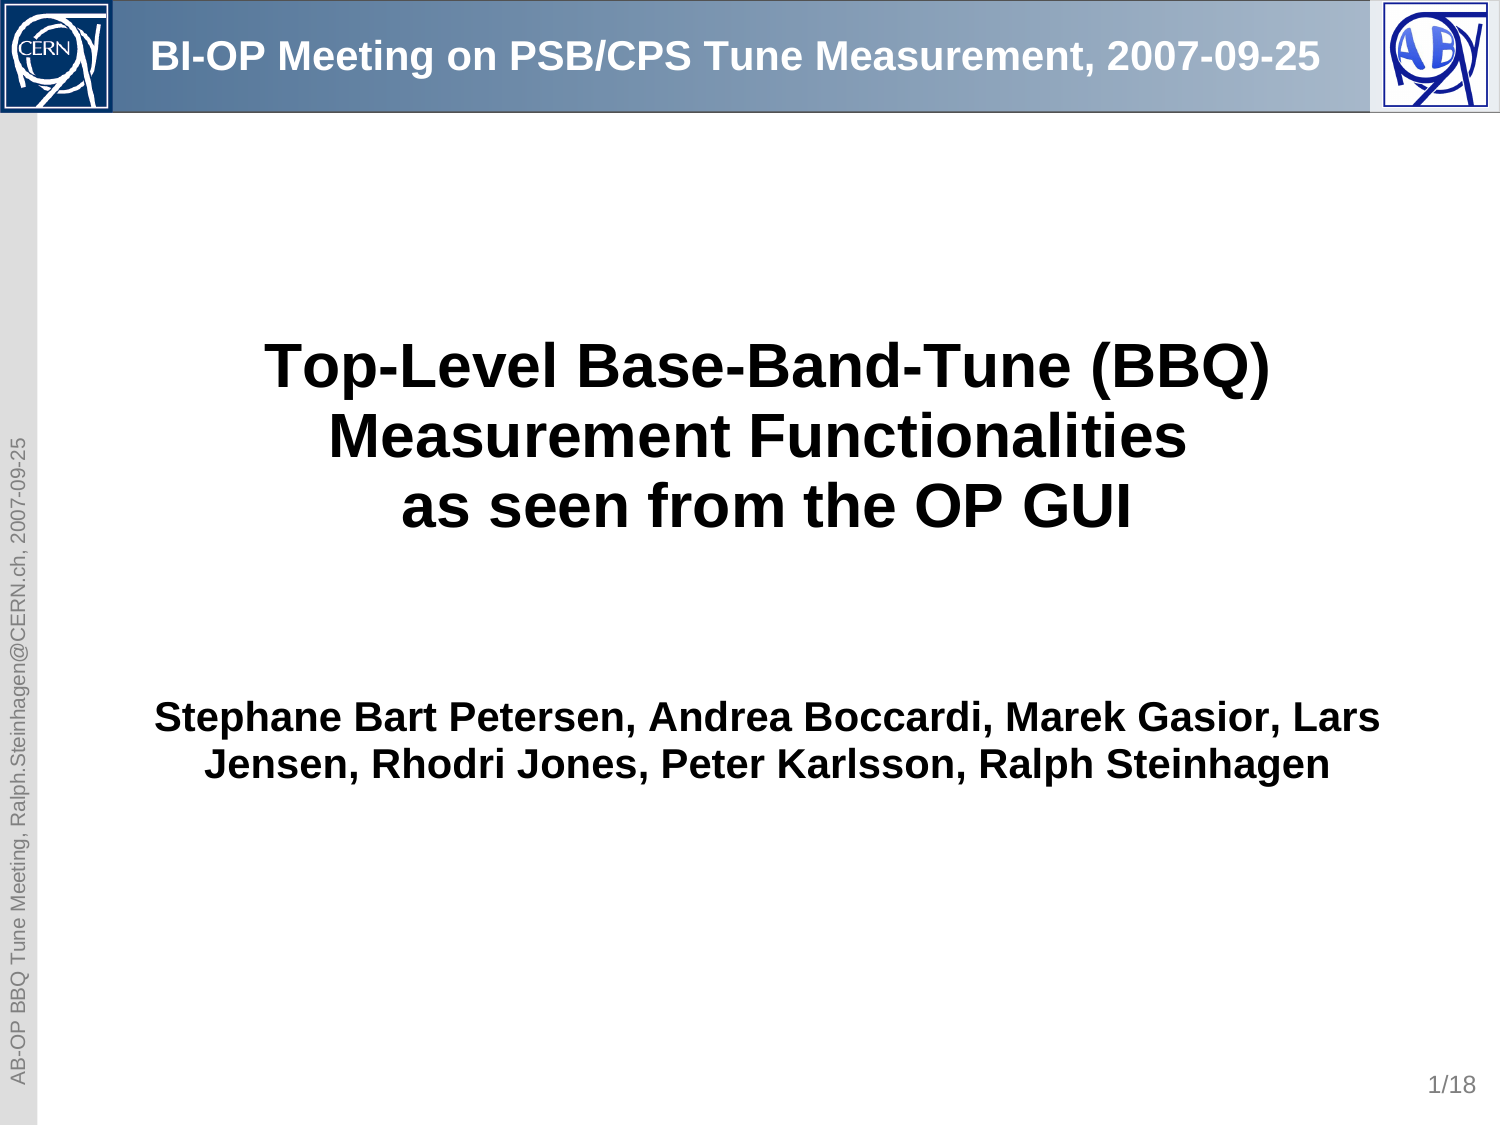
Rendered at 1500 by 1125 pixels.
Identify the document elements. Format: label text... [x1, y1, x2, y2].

picture [1382, 1, 1489, 108]
title BI-OP Meeting on PSB/CPS Tune Measurement, 2007-09-25 [150, 0, 1329, 113]
picture [0, 0, 113, 113]
text_box Top-Level Base-Band-Tune (BBQ) Measurement Functionalities as seen from the OP GUI Stephane Bart Petersen, Andrea Boccardi, Marek Gasior, Lars Jensen, Rhodri Jones, Peter Karlsson, Ralph Steinhagen [88, 239, 1447, 899]
